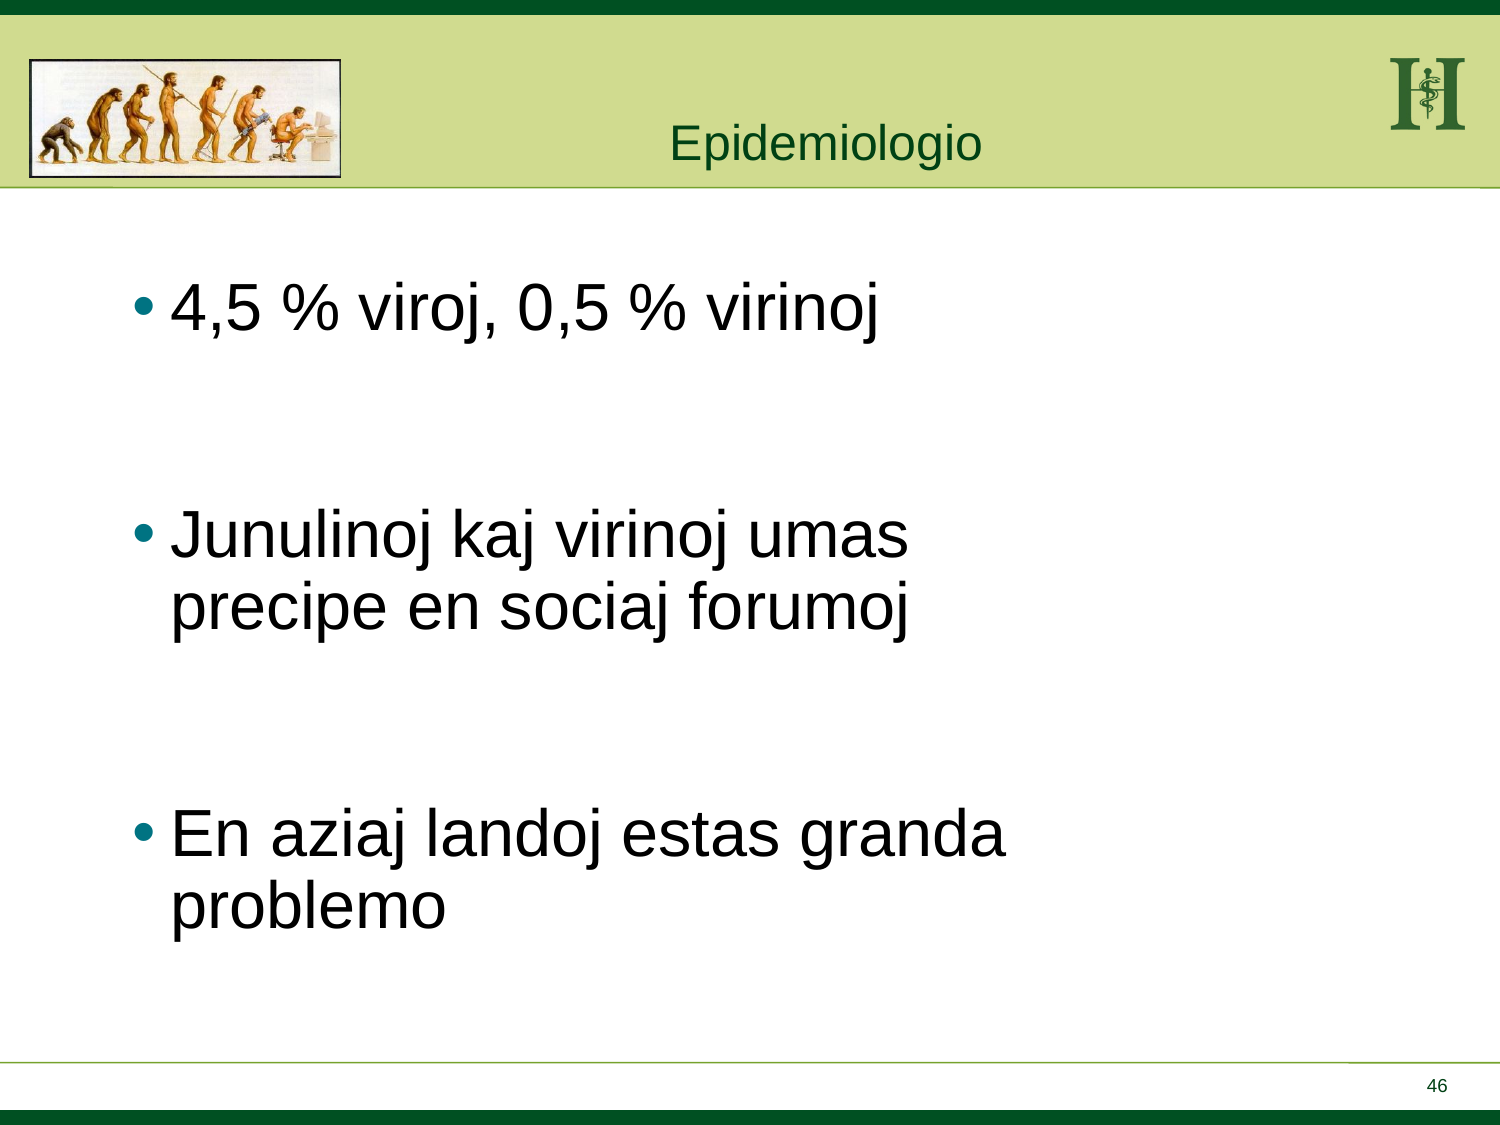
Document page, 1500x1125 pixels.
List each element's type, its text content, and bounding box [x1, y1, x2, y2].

title Epidemiologio [206, 29, 1447, 179]
picture [0, 15, 1500, 186]
text_box 4,5 % viroj, 0,5 % virinoj Junulinoj kaj virinoj umas precipe en sociaj forumoj En aziaj landoj estas granda problemo [118, 265, 1123, 1125]
